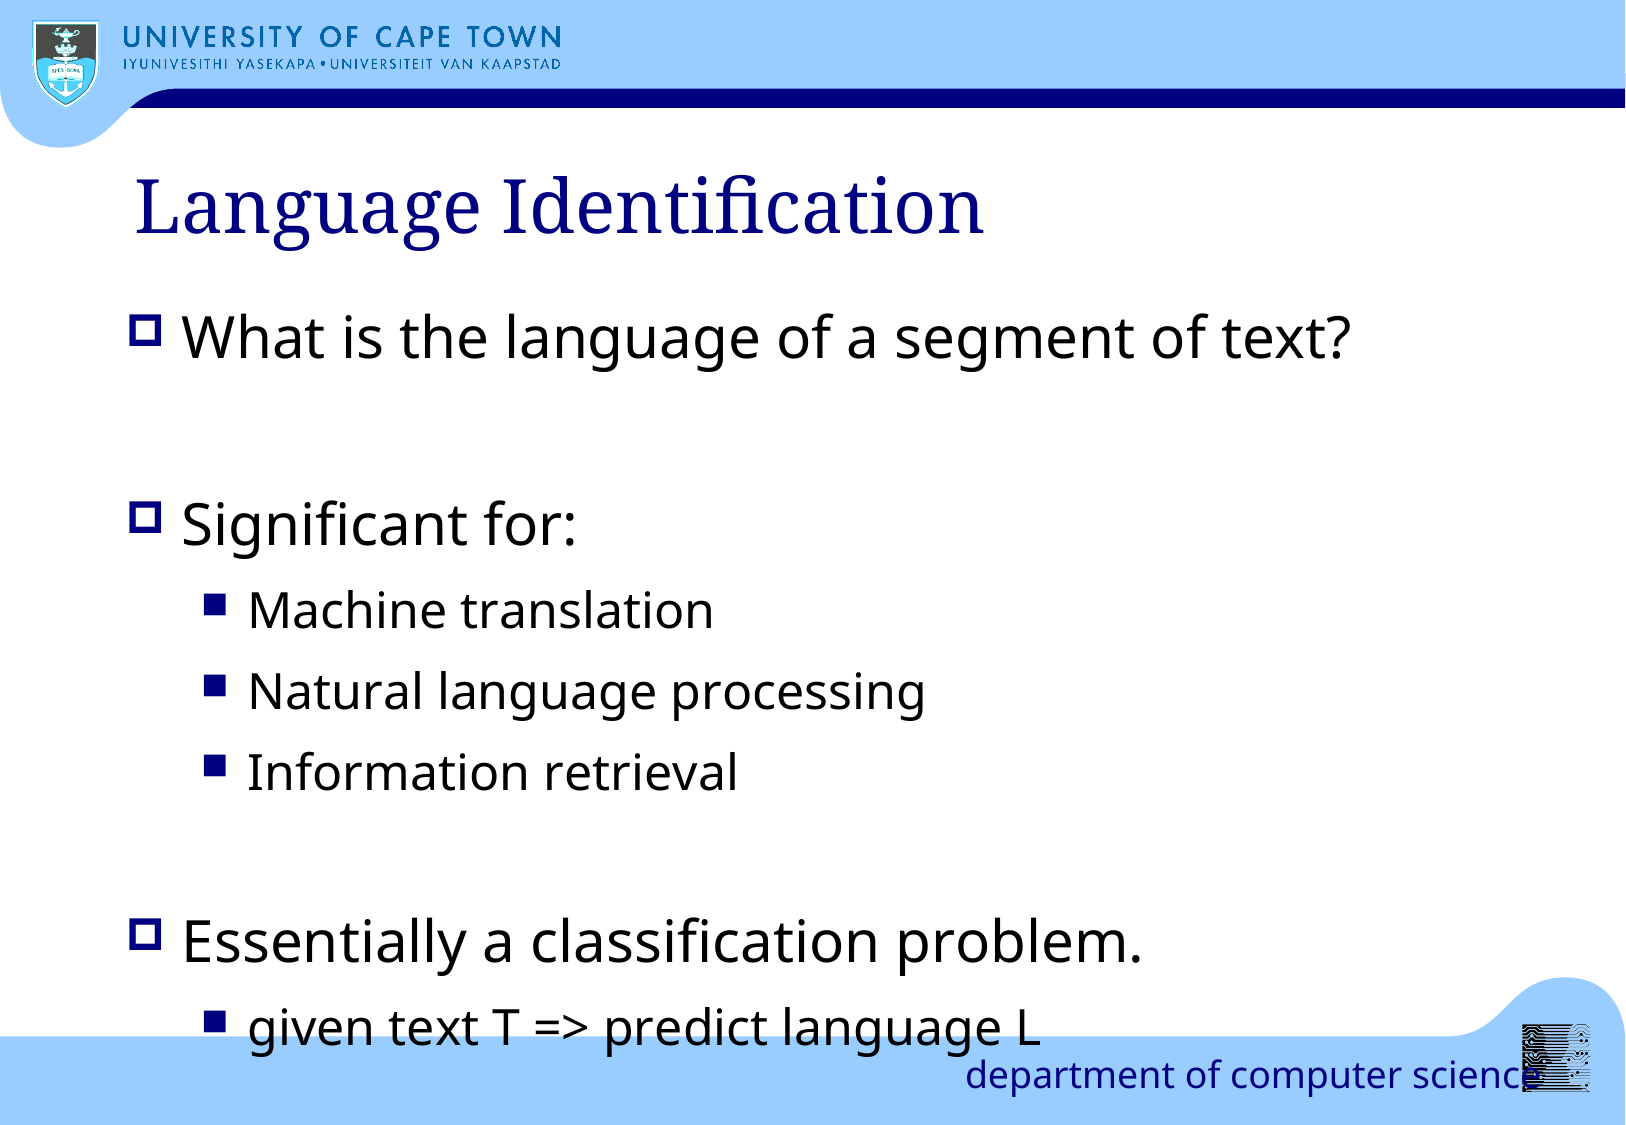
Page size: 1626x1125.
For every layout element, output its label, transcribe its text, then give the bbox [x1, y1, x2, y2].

title Language Identification [134, 140, 1571, 268]
picture [1522, 1024, 1591, 1092]
picture [120, 23, 563, 71]
list What is the language of a segment of text? Significant for: Machine translation Natural language processing Information retrieval Essentially a classification problem. given text T => predict language L [125, 296, 1570, 1075]
